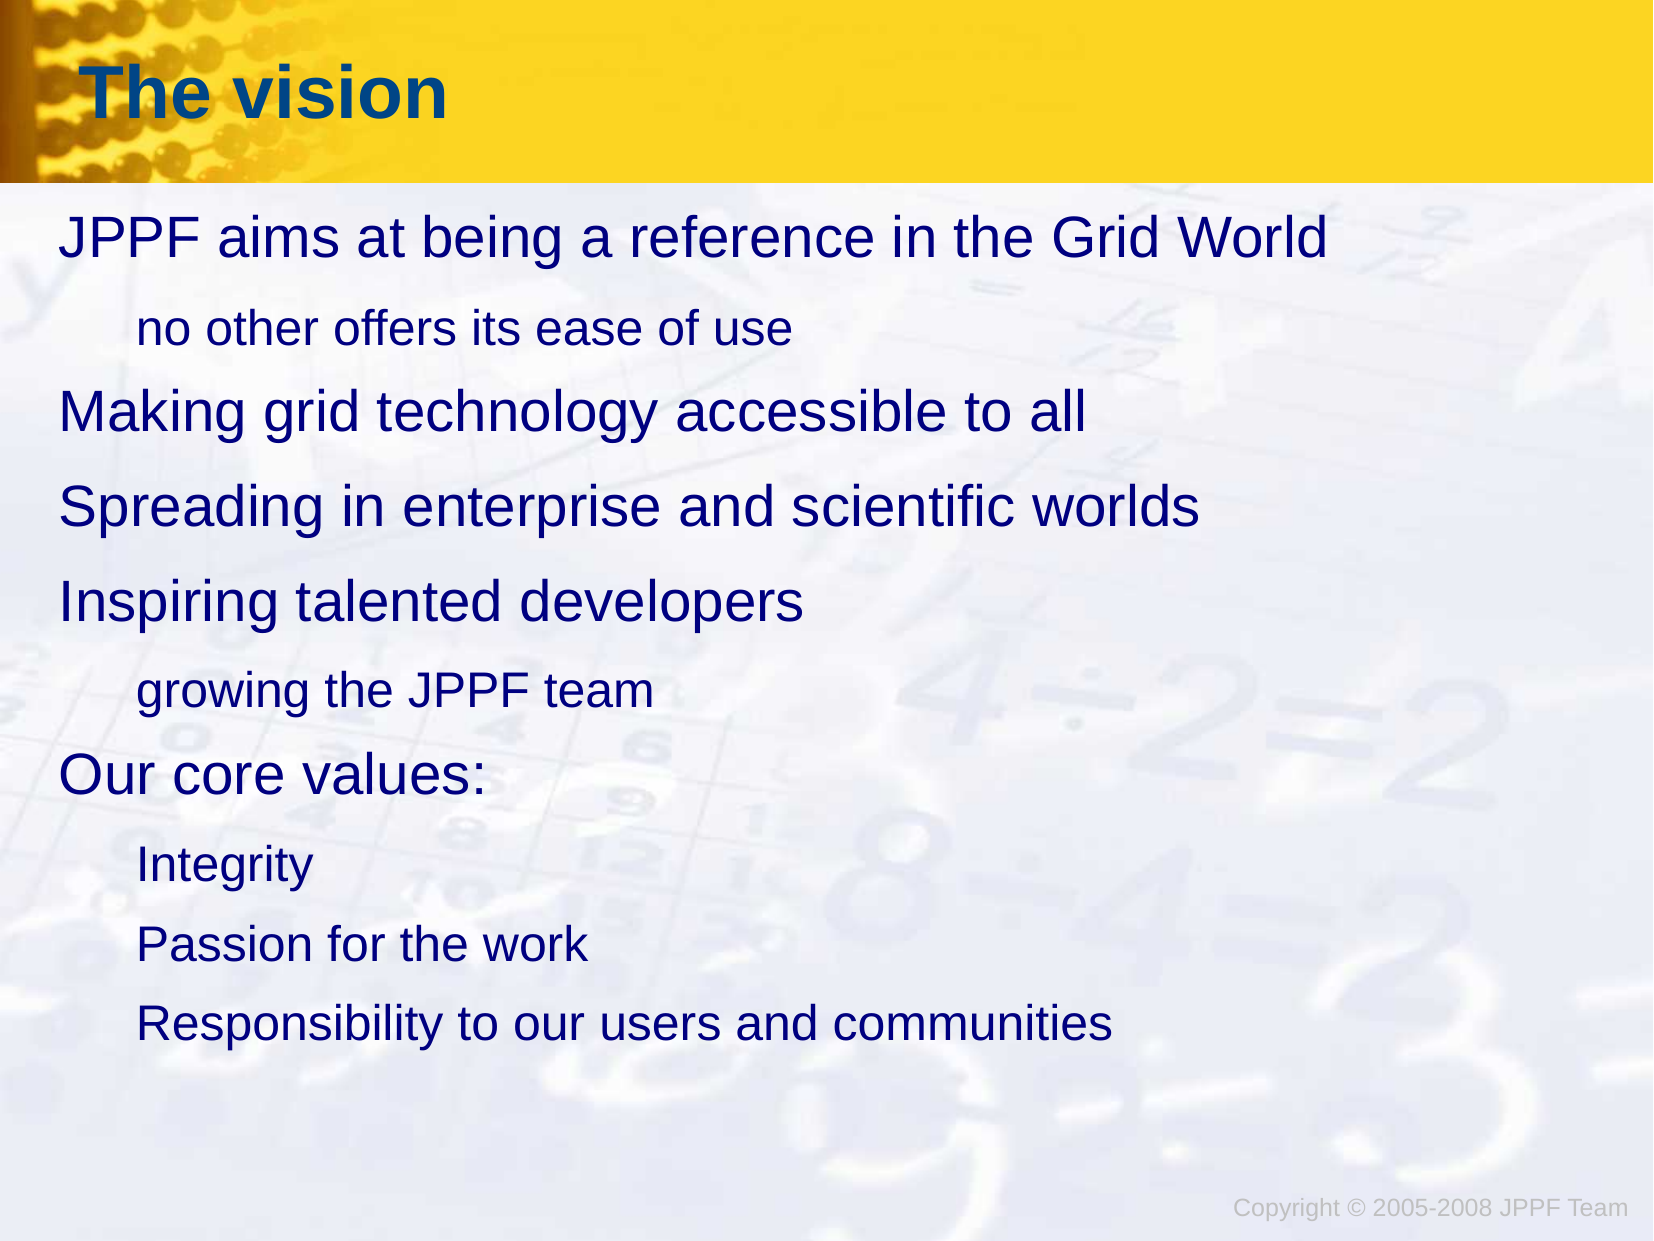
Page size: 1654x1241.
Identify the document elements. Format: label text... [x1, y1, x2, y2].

title The vision [78, 25, 1567, 161]
list JPPF aims at being a reference in the Grid World no other offers its ease of use Making grid technology accessible to all Spreading in enterprise and scientific worlds Inspiring talented developers growing the JPPF team Our core values: Integrity Passion for the work Responsibility to our users and communities [41, 205, 1529, 1111]
picture [0, 0, 1654, 1241]
